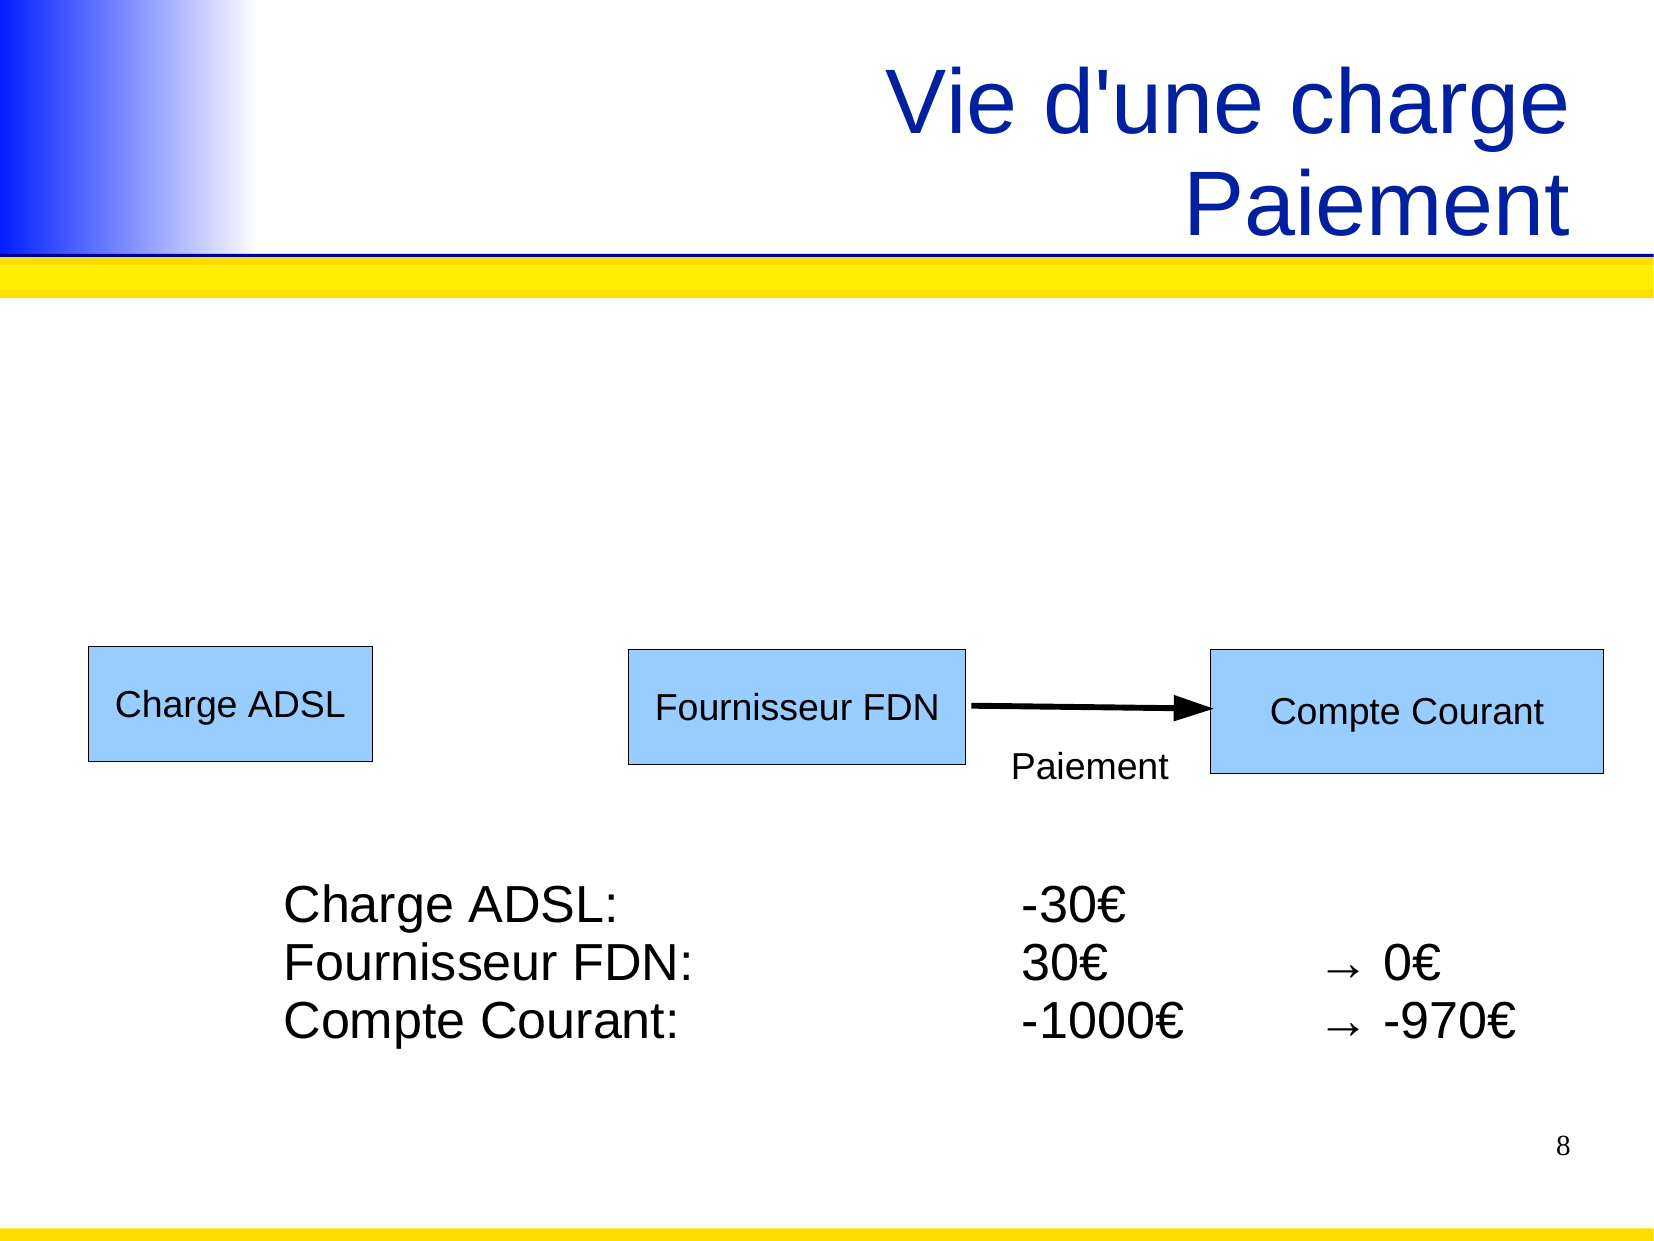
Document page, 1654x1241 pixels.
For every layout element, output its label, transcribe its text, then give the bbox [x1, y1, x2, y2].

text_box Compte Courant [1210, 649, 1604, 774]
title Vie d'une charge Paiement [372, 49, 1571, 257]
text_box Charge ADSL [88, 646, 373, 762]
text_box Paiement [996, 737, 1184, 795]
text_box Charge ADSL: -30€ Fournisseur FDN: 30€ → 0€ Compte Courant: -1000€ → -970€ [268, 868, 1532, 1058]
text_box Fournisseur FDN [628, 649, 966, 765]
